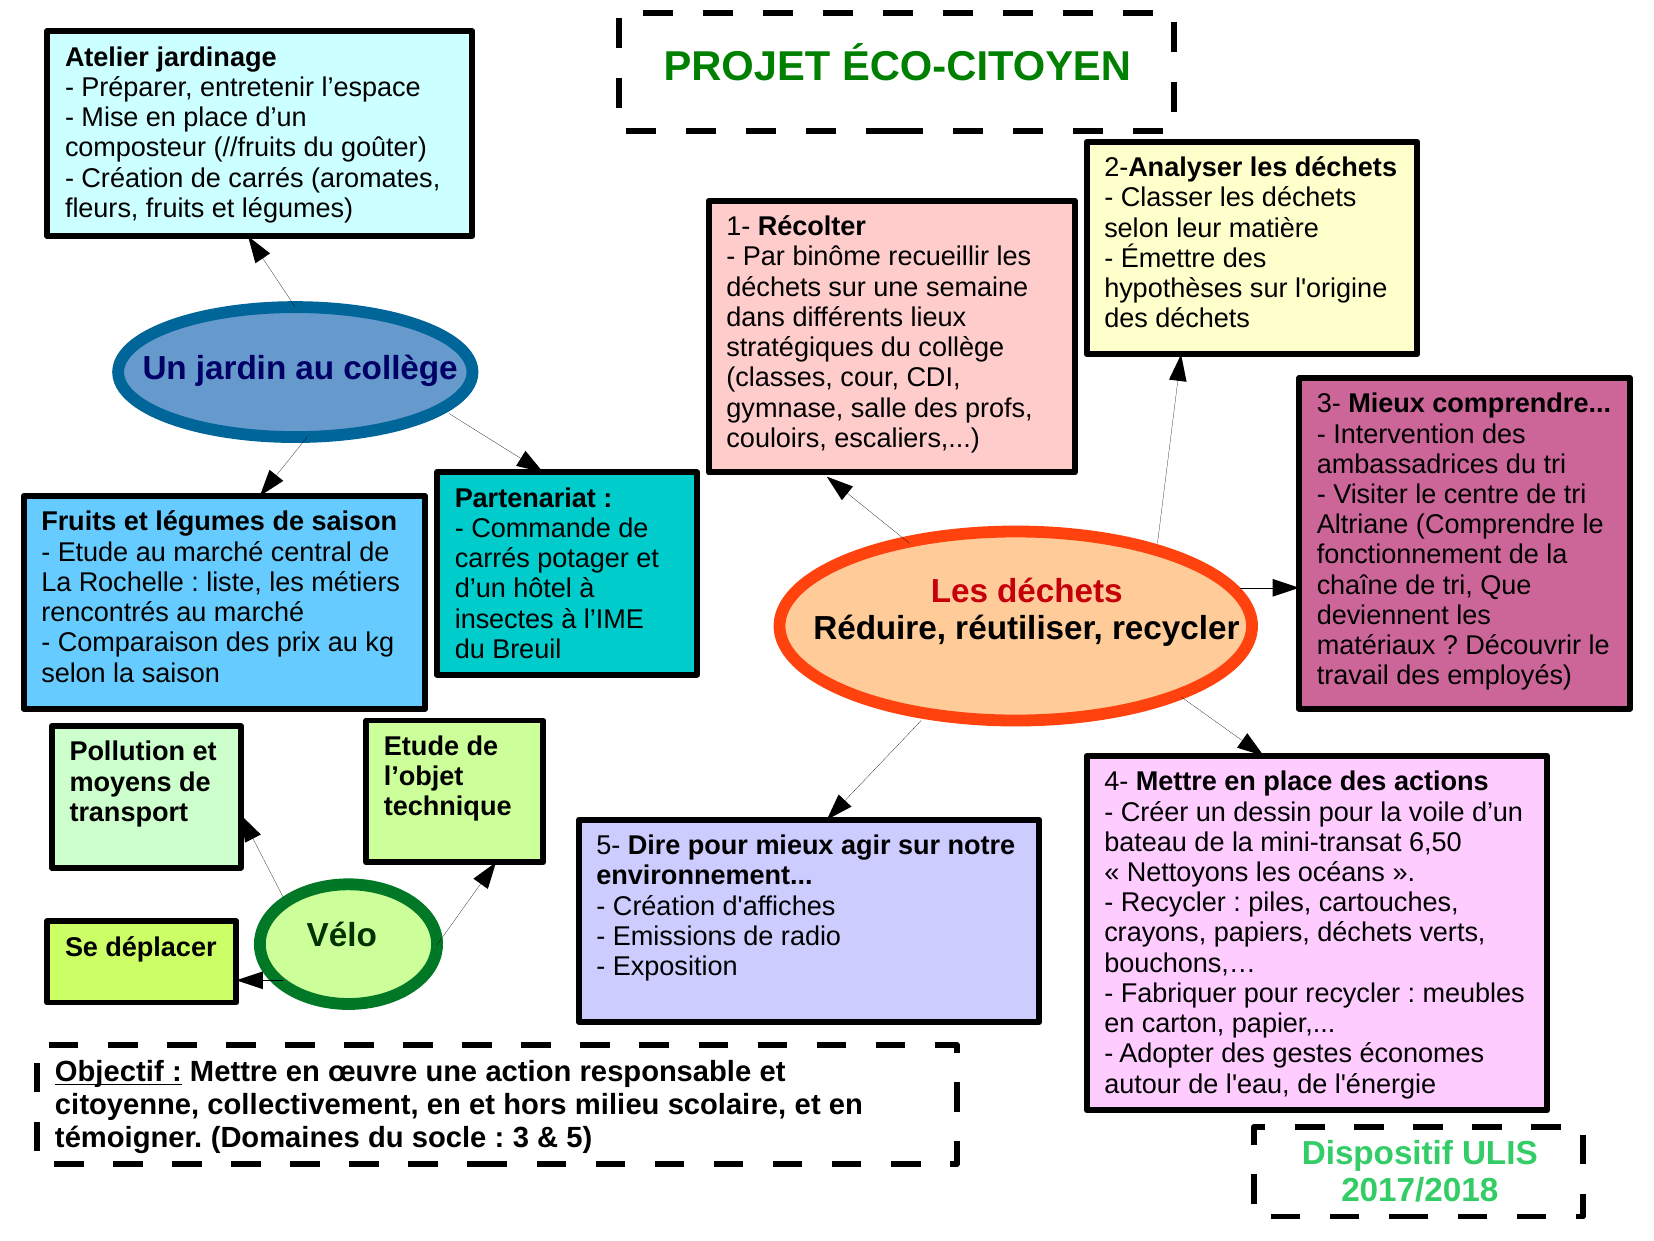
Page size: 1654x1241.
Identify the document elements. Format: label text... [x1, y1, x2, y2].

text_box Atelier jardinage - Préparer, entretenir l’espace - Mise en place d’un composteur (//fruits du goûter) - Création de carrés (aromates, fleurs, fruits et légumes) [47, 31, 473, 237]
text_box [139, 307, 451, 341]
text_box [1571, 1127, 1583, 1217]
text_box 4- Mettre en place des actions - Créer un dessin pour la voile d’un bateau de la mini-transat 6,50 « Nettoyons les océans ». - Recycler : piles, cartouches, crayons, papiers, déchets verts, bouchons,… - Fabriquer pour recycler : meubles en carton, papier,... - Adopter des gestes économes autour de l'eau, de l'énergie [1086, 755, 1548, 1111]
text_box Etude de l’objet technique [366, 720, 544, 863]
text_box Dispositif ULIS 2017/2018 [1269, 1127, 1571, 1217]
text_box [1253, 1127, 1269, 1217]
text_box [196, 426, 395, 438]
text_box 1- Récolter - Par binôme recueillir les déchets sur une semaine dans différents lieux stratégiques du collège (classes, cour, CDI, gymnase, salle des profs, couloirs, escaliers,...) [708, 200, 1075, 473]
text_box Fruits et légumes de saison - Etude au marché central de La Rochelle : liste, les métiers rencontrés au marché - Comparaison des prix au kg selon la saison [23, 496, 426, 709]
text_box Se déplacer [47, 921, 237, 1003]
text_box Pollution et moyens de transport [51, 726, 241, 868]
text_box Objectif : Mettre en œuvre une action responsable et citoyenne, collectivement, en et hors milieu scolaire, et en témoigner. (Domaines du socle : 3 & 5) [37, 1045, 957, 1165]
text_box [835, 531, 1197, 565]
text_box Partenariat : - Commande de carrés potager et d’un hôtel à insectes à l’IME du Breuil [437, 472, 697, 675]
text_box Un jardin au collège [118, 341, 483, 426]
text_box Les déchets Réduire, réutiliser, recycler [744, 565, 1310, 674]
text_box 3- Mieux comprendre... - Intervention des ambassadrices du tri - Visiter le centre de tri Altriane (Comprendre le fonctionnement de la chaîne de tri, Que deviennent les matériaux ? Découvrir le travail des employés) [1299, 377, 1630, 709]
text_box PROJET ÉCO-CITOYEN [648, 35, 1147, 107]
text_box [259, 884, 438, 1004]
text_box 2-Analyser les déchets - Classer les déchets selon leur matière - Émettre des hypothèses sur l'origine des déchets [1086, 141, 1418, 355]
text_box 5- Dire pour mieux agir sur notre environnement... - Création d'affiches - Emissions de radio - Exposition [578, 819, 1040, 1022]
text_box Vélo [283, 909, 401, 981]
text_box [812, 674, 1220, 721]
